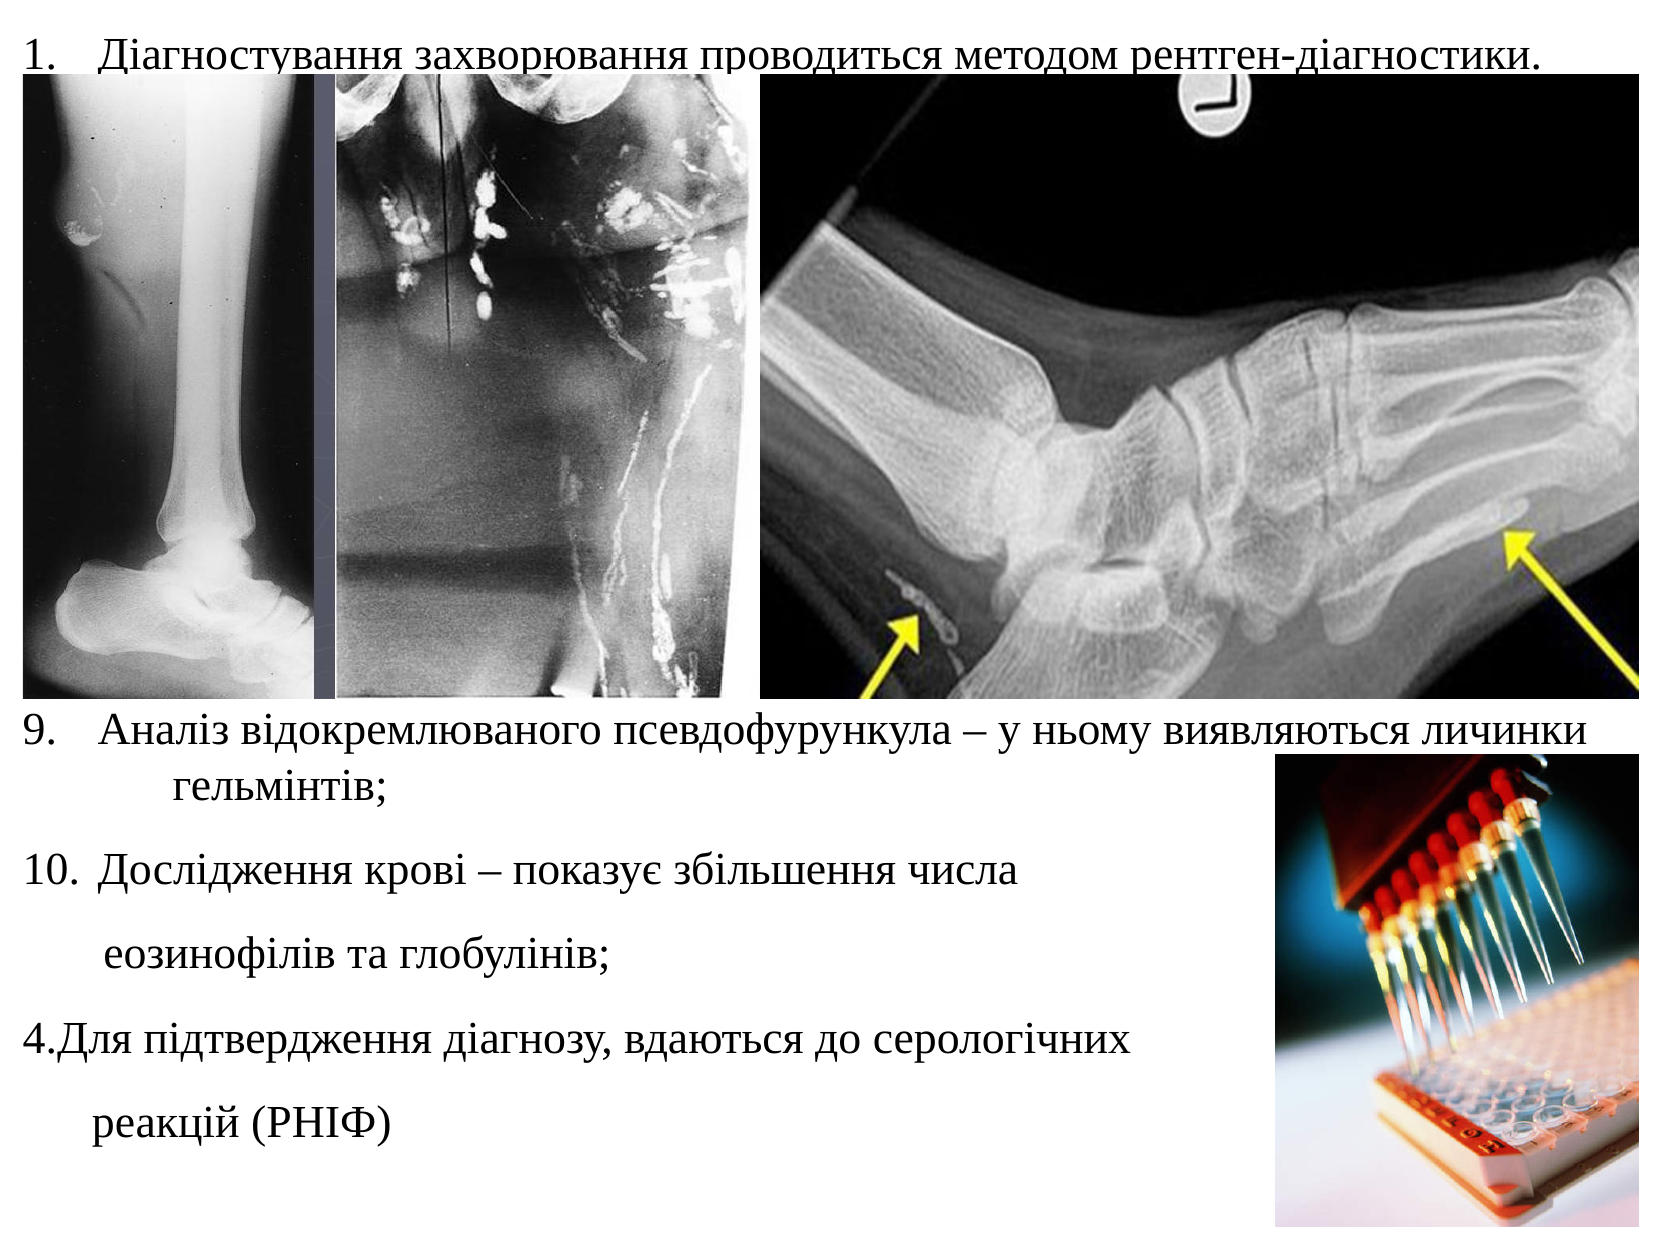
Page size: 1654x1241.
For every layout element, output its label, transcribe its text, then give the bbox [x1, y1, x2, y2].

picture [22, 74, 1639, 699]
list Діагностування захворювання проводиться методом рентген-діагностики. Аналіз відокремлюваного псевдофурункула – у ньому виявляються личинки гельмінтів; Дослідження крові – показує збільшення числа еозинофілів та глобулінів; 4.Для підтвердження діагнозу, вдаються до серологічних реакцій (РНІФ) [22, 699, 1638, 1227]
list Діагностування захворювання проводиться методом рентген-діагностики. Аналіз відокремлюваного псевдофурункула – у ньому виявляються личинки гельмінтів; Дослідження крові – показує збільшення числа еозинофілів та глобулінів; 4.Для підтвердження діагнозу, вдаються до серологічних реакцій (РНІФ) [22, 23, 1638, 74]
picture [1275, 754, 1639, 1227]
